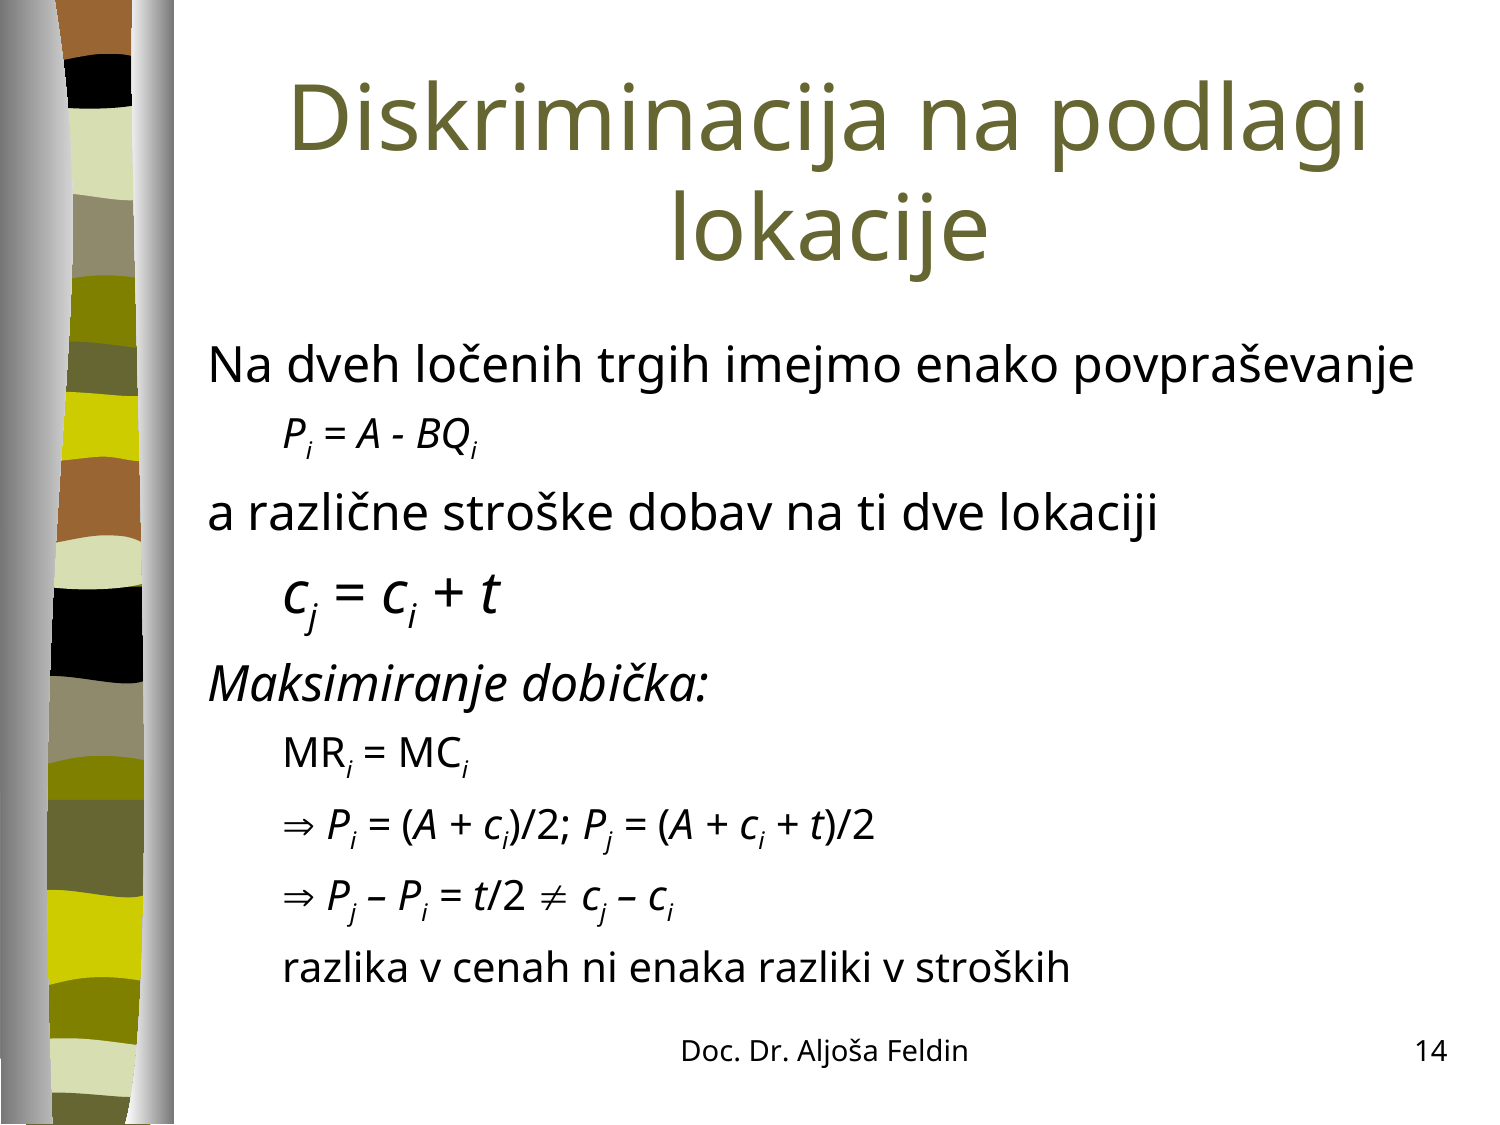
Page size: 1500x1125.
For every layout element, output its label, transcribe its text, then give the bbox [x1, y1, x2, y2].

list Na dveh ločenih trgih imejmo enako povpraševanje Pi = A - BQi a različne stroške dobav na ti dve lokaciji cj = ci + t Maksimiranje dobička: MRi = MCi  Pi = (A + ci)/2; Pj = (A + ci + t)/2  Pj – Pi = t/2  cj – ci razlika v cenah ni enaka razliki v stroških [192, 324, 1468, 1000]
title Diskriminacija na podlagi lokacije [192, 51, 1468, 287]
text_box Doc. Dr. Aljoša Feldin [587, 1024, 1063, 1100]
text_box <number> [1149, 1024, 1463, 1100]
